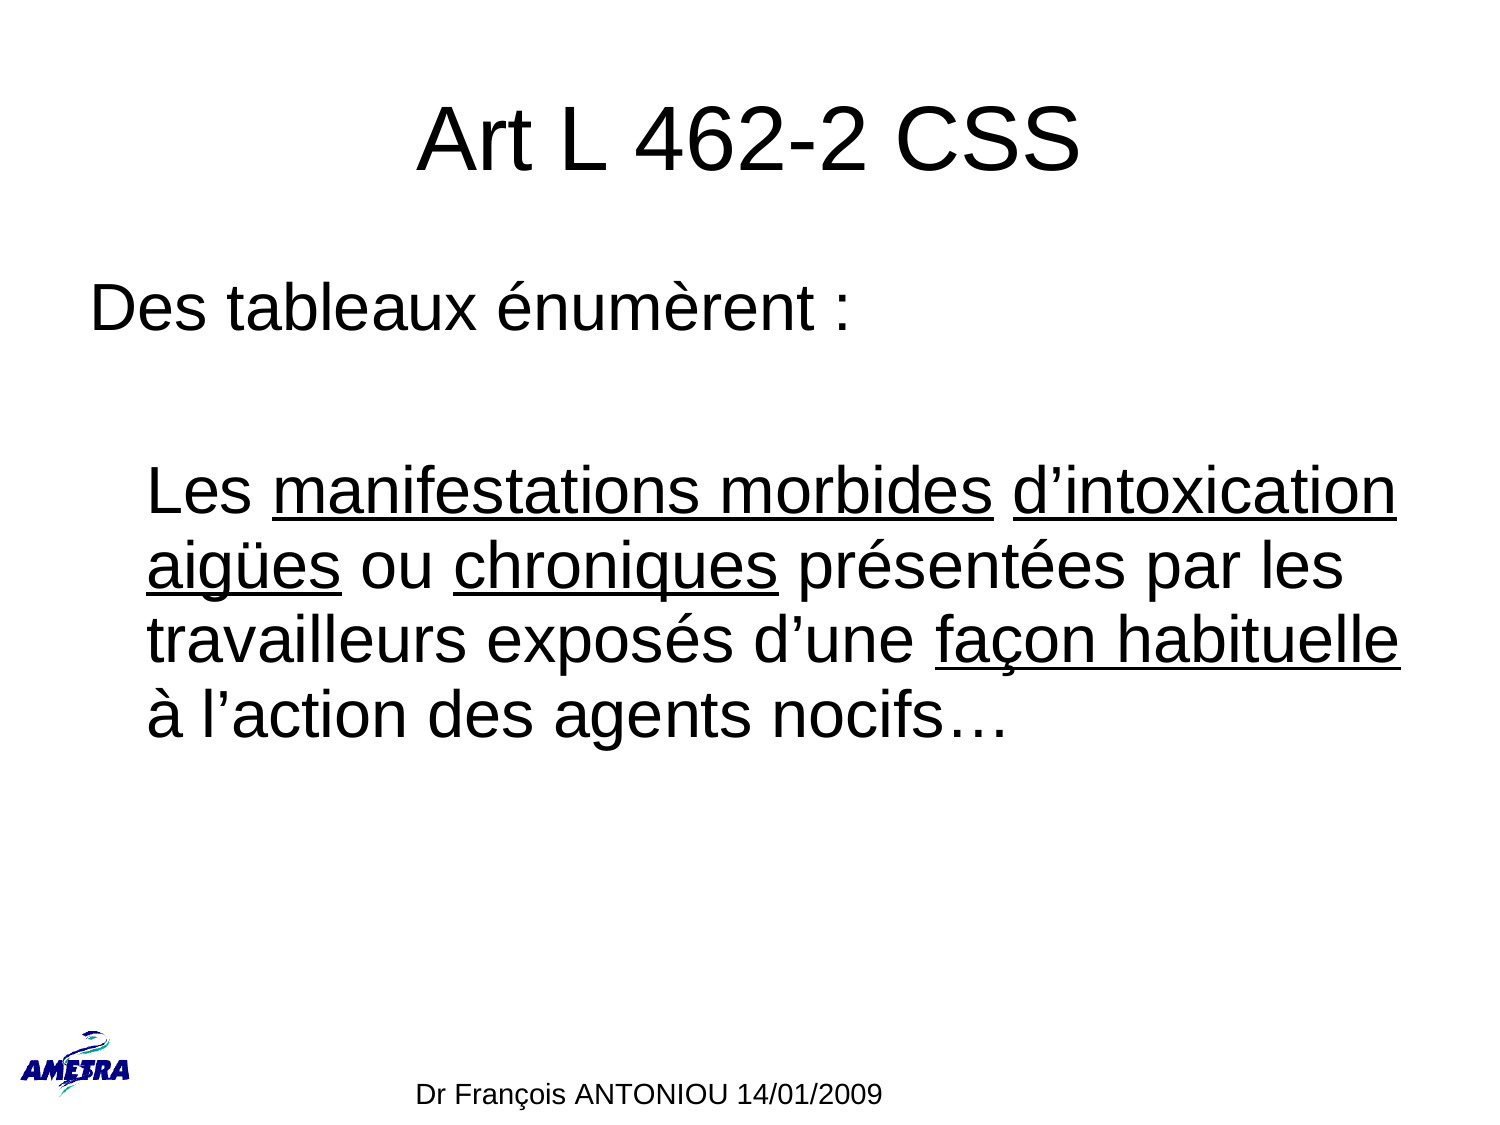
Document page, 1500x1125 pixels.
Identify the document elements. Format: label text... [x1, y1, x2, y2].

list Des tableaux énumèrent : Les manifestations morbides d’intoxication aigües ou chroniques présentées par les travailleurs exposés d’une façon habituelle à l’action des agents nocifs… [75, 262, 1426, 1005]
picture [0, 1007, 154, 1125]
title Art L 462-2 CSS [75, 45, 1426, 233]
